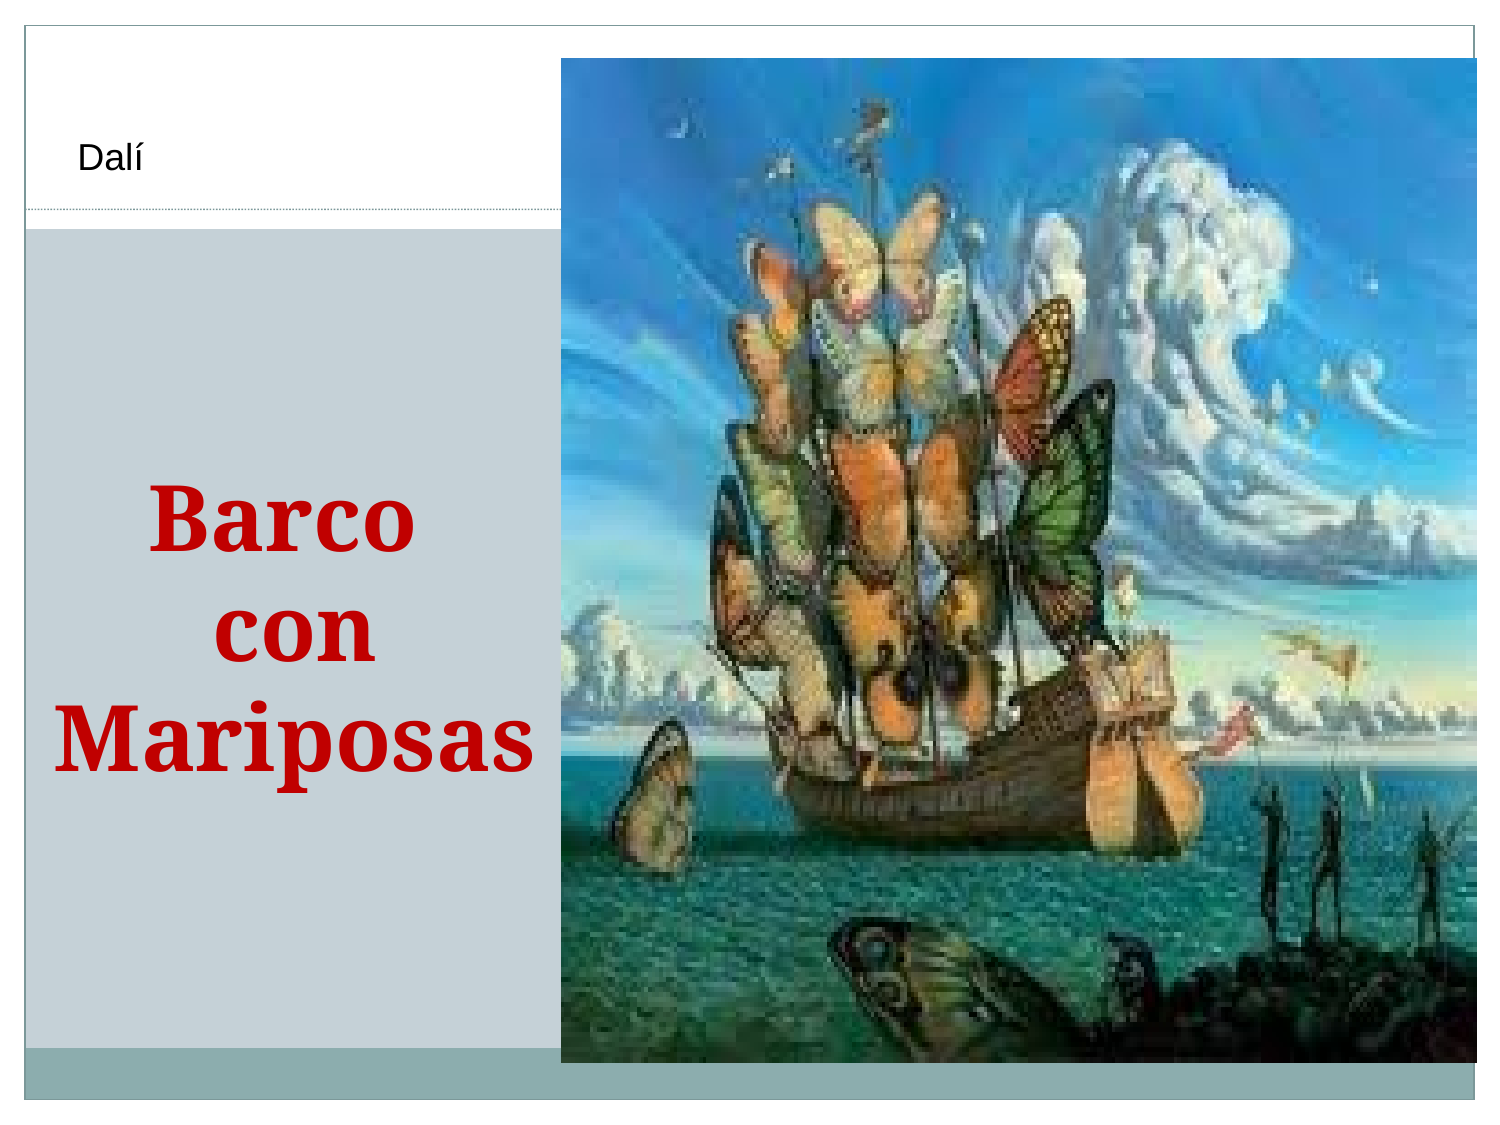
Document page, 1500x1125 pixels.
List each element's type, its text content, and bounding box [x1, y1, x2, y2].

picture [561, 58, 1477, 1063]
title Barco con Mariposas [0, 354, 561, 798]
text_box Dalí [62, 125, 170, 185]
